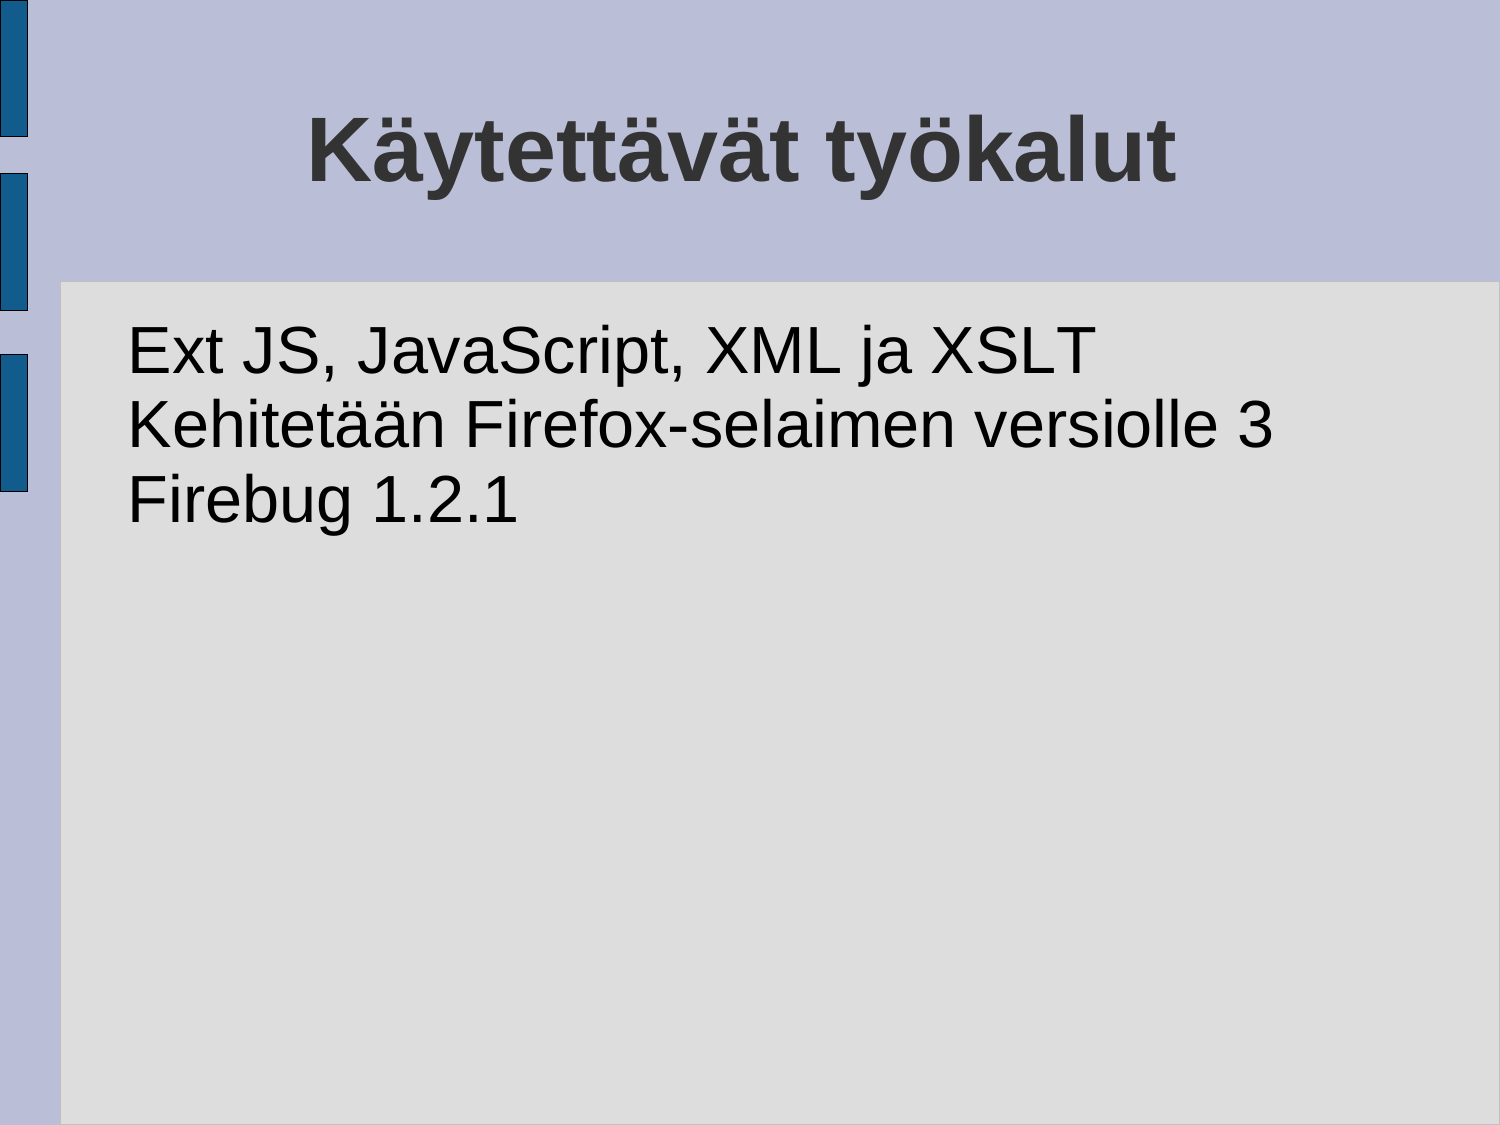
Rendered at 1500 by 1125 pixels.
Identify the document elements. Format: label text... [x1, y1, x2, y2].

list Ext JS, JavaScript, XML ja XSLT Kehitetään Firefox-selaimen versiolle 3 Firebug 1.2.1 [110, 312, 1392, 1022]
title Käytettävät työkalut [67, 63, 1418, 237]
